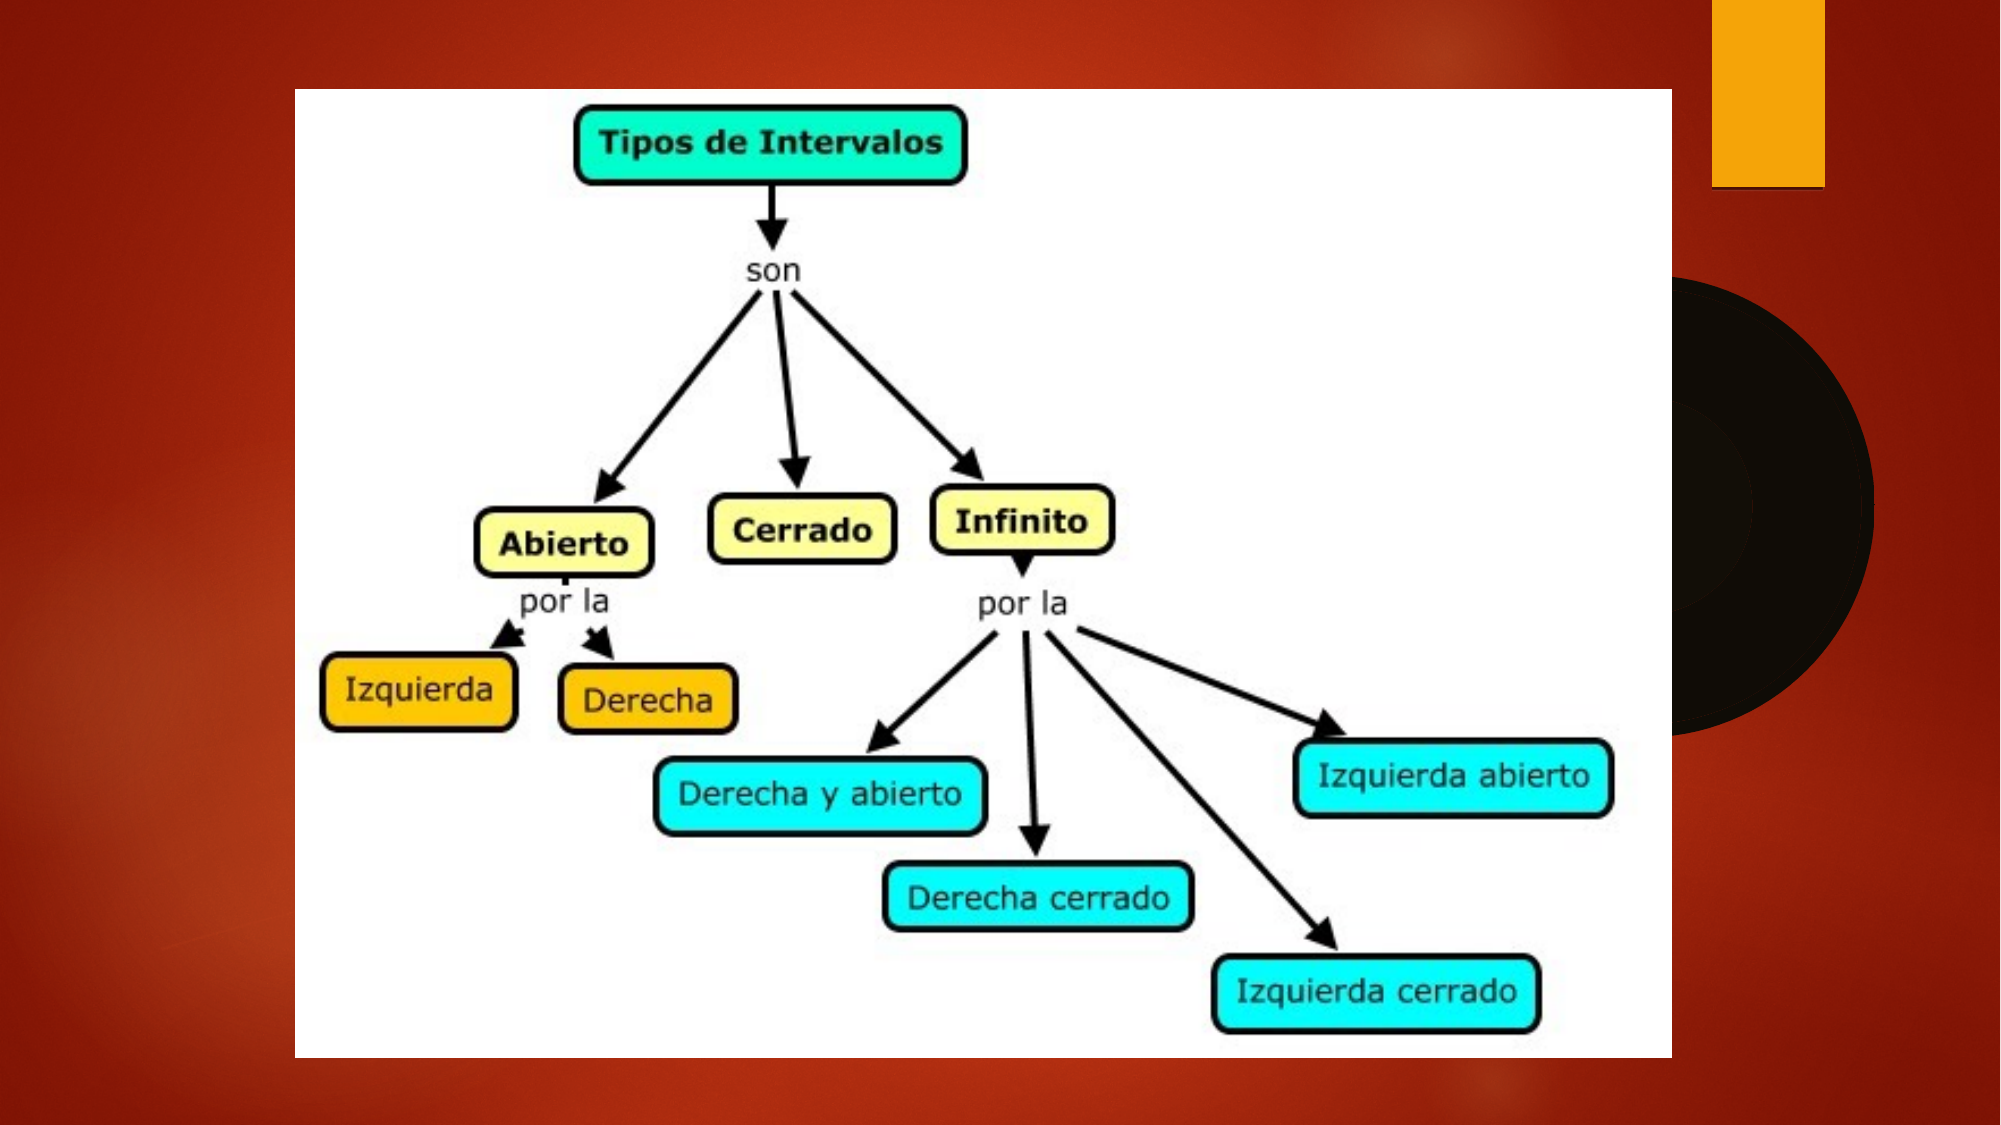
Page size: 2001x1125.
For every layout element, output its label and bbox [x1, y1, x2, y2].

picture [295, 89, 1672, 1058]
